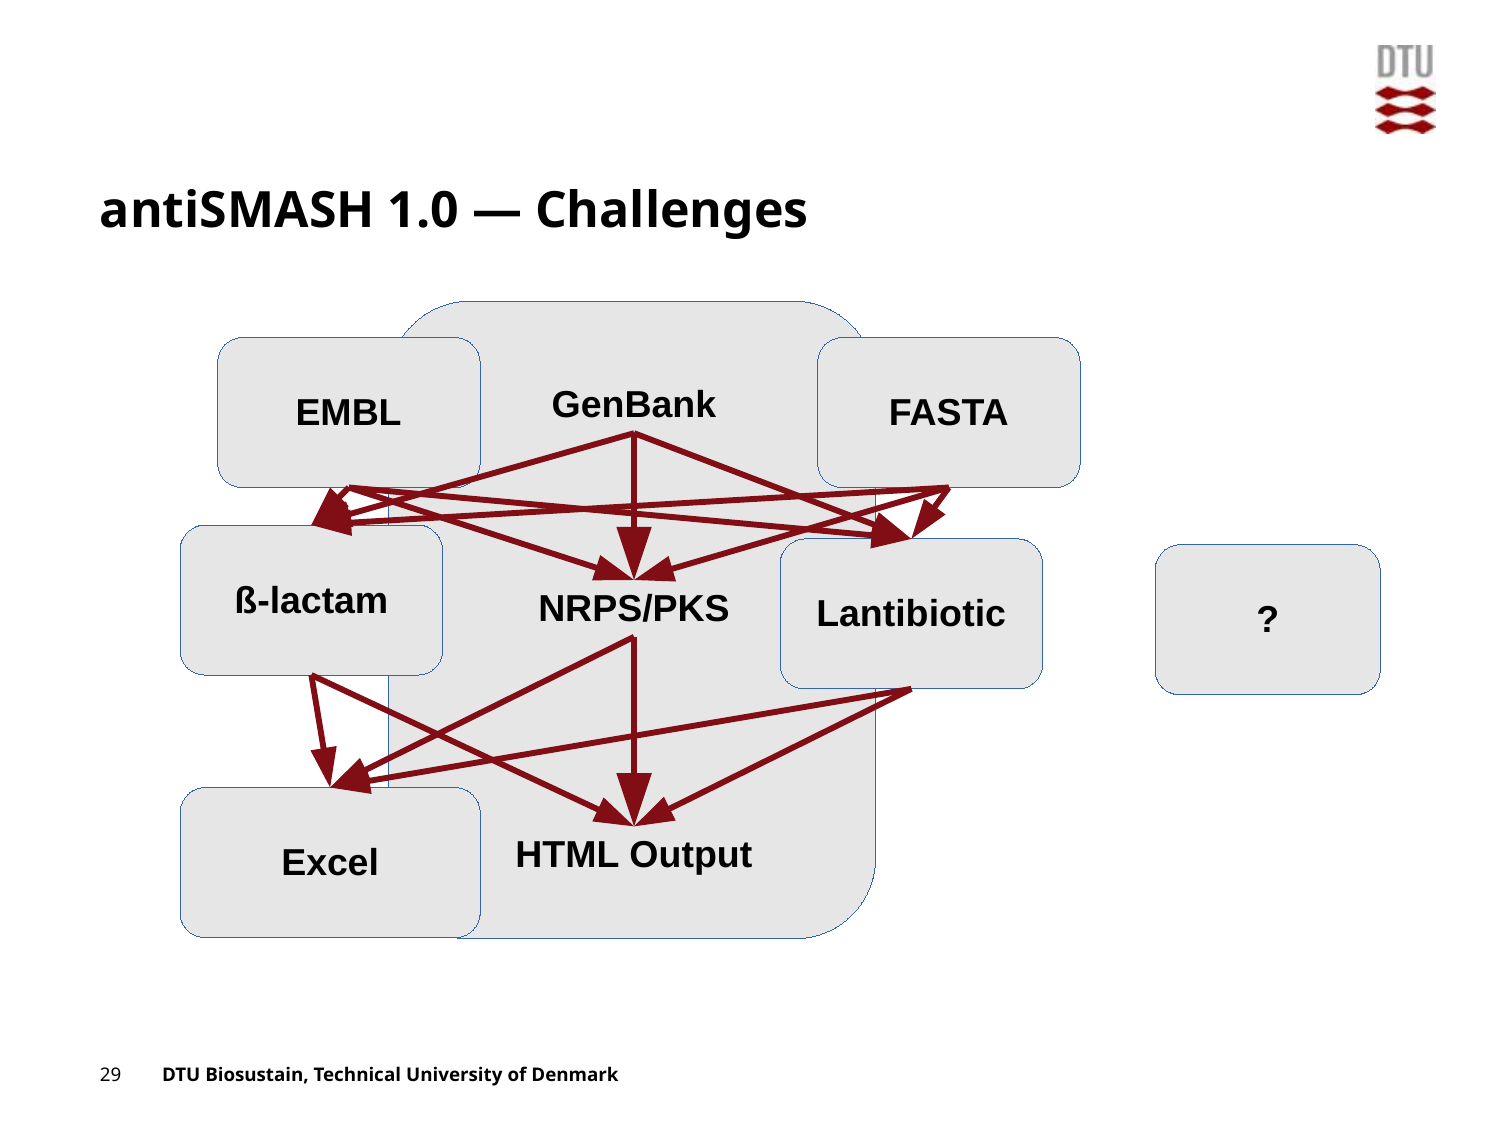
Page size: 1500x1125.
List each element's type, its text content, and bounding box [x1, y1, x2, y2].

text_box [863, 513, 876, 521]
text_box [637, 438, 782, 502]
text_box [504, 740, 632, 823]
text_box [818, 495, 876, 512]
text_box [402, 301, 873, 493]
text_box [447, 643, 631, 756]
text_box FASTA [817, 337, 1081, 488]
text_box [825, 520, 872, 532]
text_box Lantibiotic [780, 538, 1043, 689]
text_box [636, 517, 786, 577]
text_box [442, 438, 631, 505]
text_box [637, 533, 876, 732]
text_box NRPS/PKS [523, 579, 745, 637]
picture [1375, 45, 1436, 134]
text_box [388, 506, 420, 517]
text_box HTML Output [500, 826, 768, 884]
text_box [407, 498, 532, 514]
slide_number <number> [99, 1062, 151, 1113]
text_box ? [1155, 544, 1381, 695]
text_box [637, 500, 840, 526]
text_box Excel [180, 787, 481, 938]
text_box ß-lactam [180, 525, 443, 676]
text_box [388, 521, 624, 730]
text_box [388, 738, 480, 774]
text_box [388, 715, 429, 754]
title antiSMASH 1.0 — Challenges [99, 50, 1375, 238]
text_box [462, 512, 633, 578]
text_box [388, 711, 876, 939]
text_box [636, 699, 876, 823]
text_box EMBL [217, 337, 481, 488]
text_box GenBank [536, 376, 732, 434]
